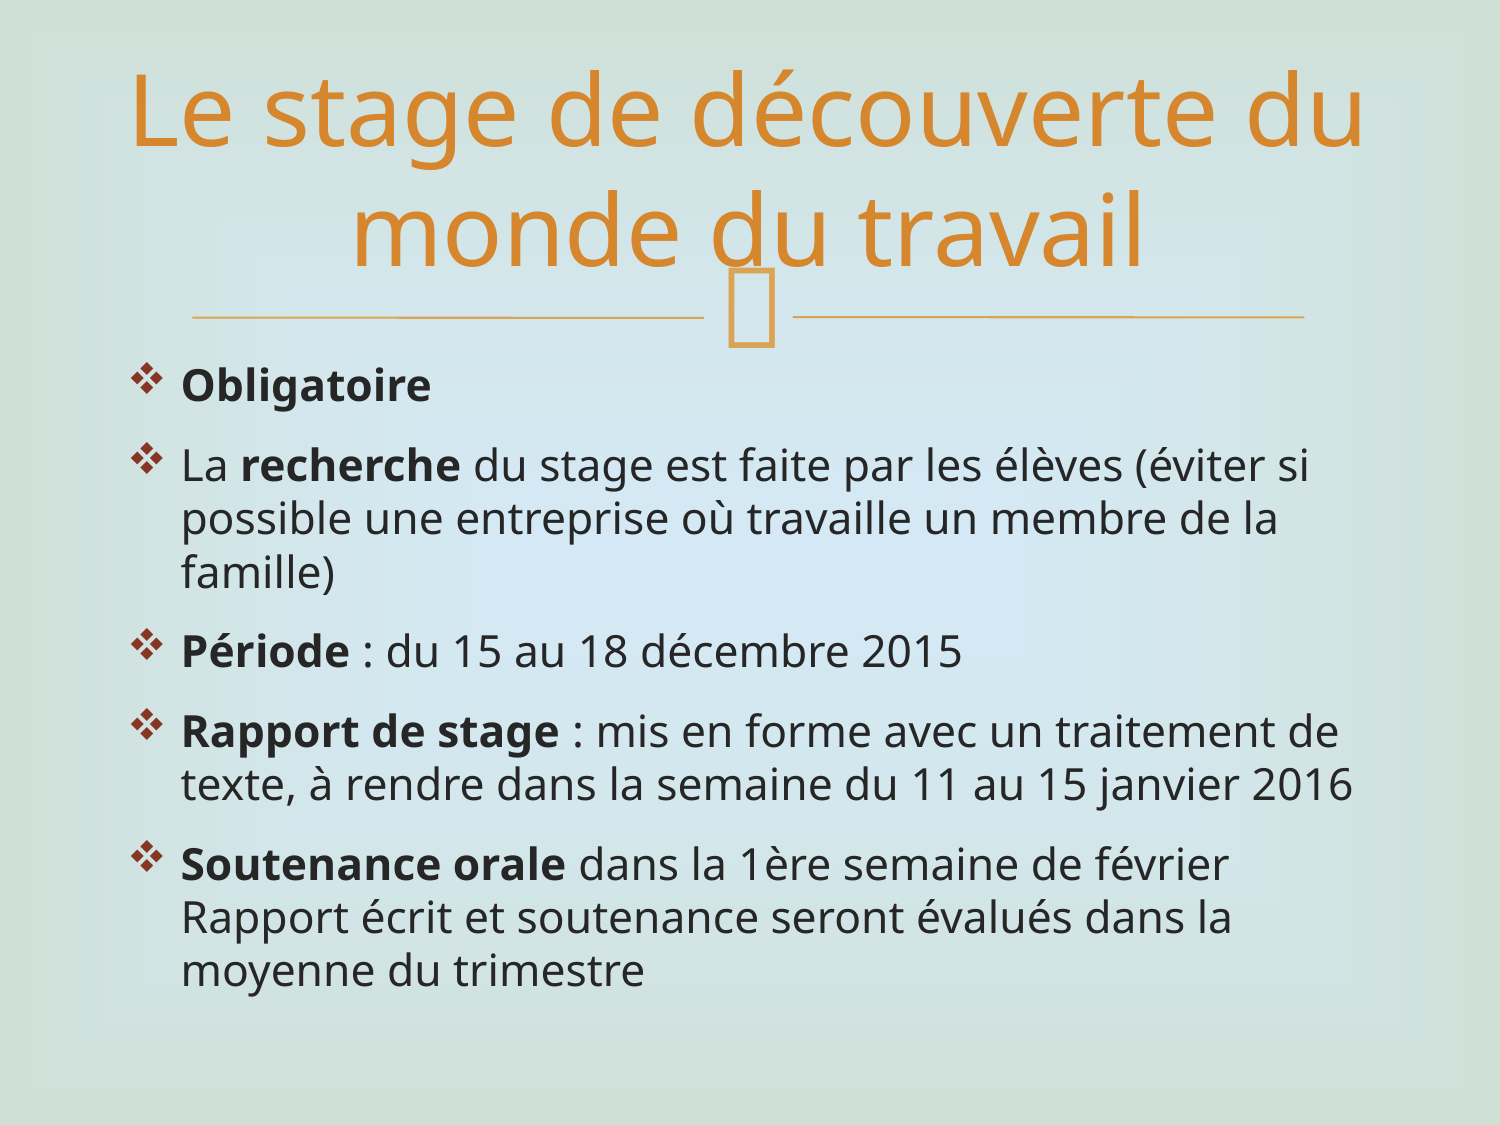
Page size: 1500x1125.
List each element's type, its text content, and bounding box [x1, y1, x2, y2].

list Obligatoire La recherche du stage est faite par les élèves (éviter si possible une entreprise où travaille un membre de la famille) Période : du 15 au 18 décembre 2015 Rapport de stage : mis en forme avec un traitement de texte, à rendre dans la semaine du 11 au 15 janvier 2016 Soutenance orale dans la 1ère semaine de février Rapport écrit et soutenance seront évalués dans la moyenne du trimestre [112, 349, 1383, 1035]
title Le stage de découverte du monde du travail [112, 54, 1385, 279]
